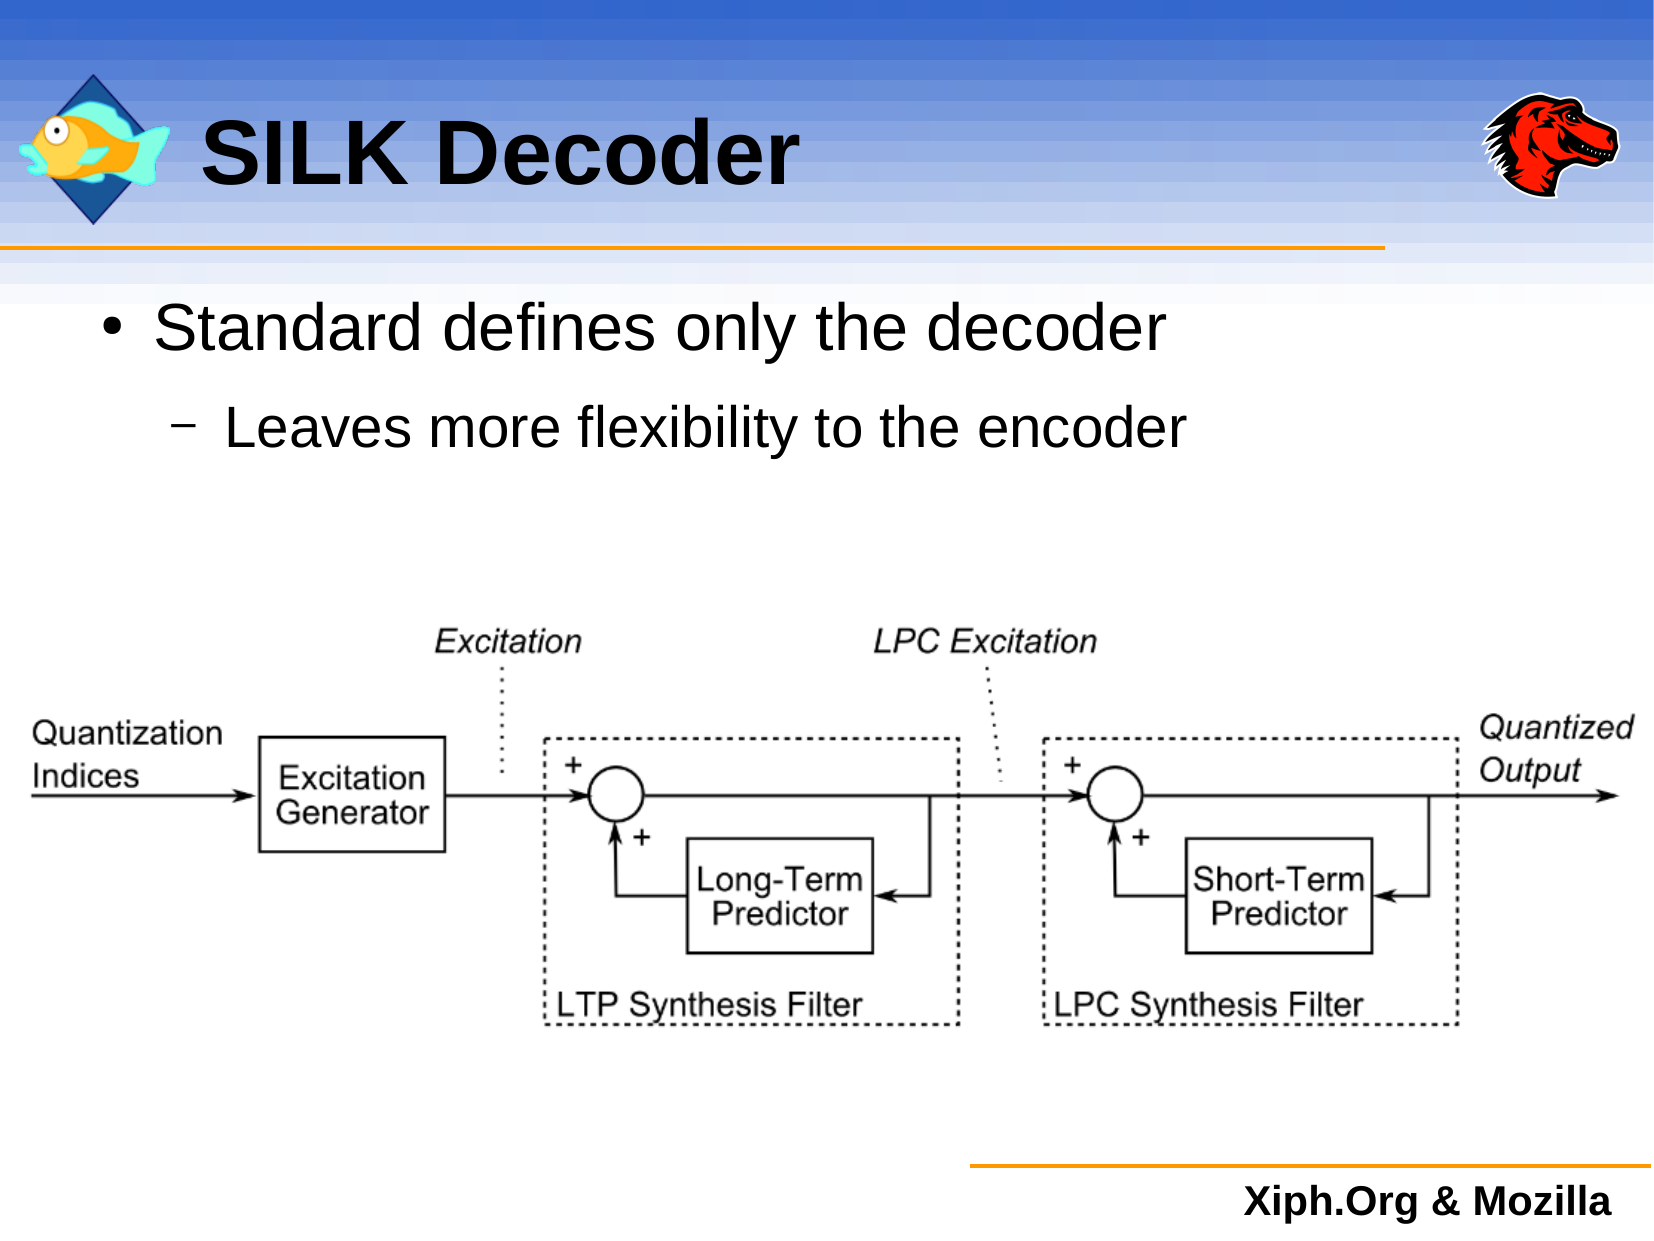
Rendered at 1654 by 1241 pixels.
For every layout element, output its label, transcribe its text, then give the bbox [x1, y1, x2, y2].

title SILK Decoder [200, 49, 1571, 257]
list Standard defines only the decoder Leaves more flexibility to the encoder [82, 290, 1538, 608]
picture [0, 0, 1654, 1241]
